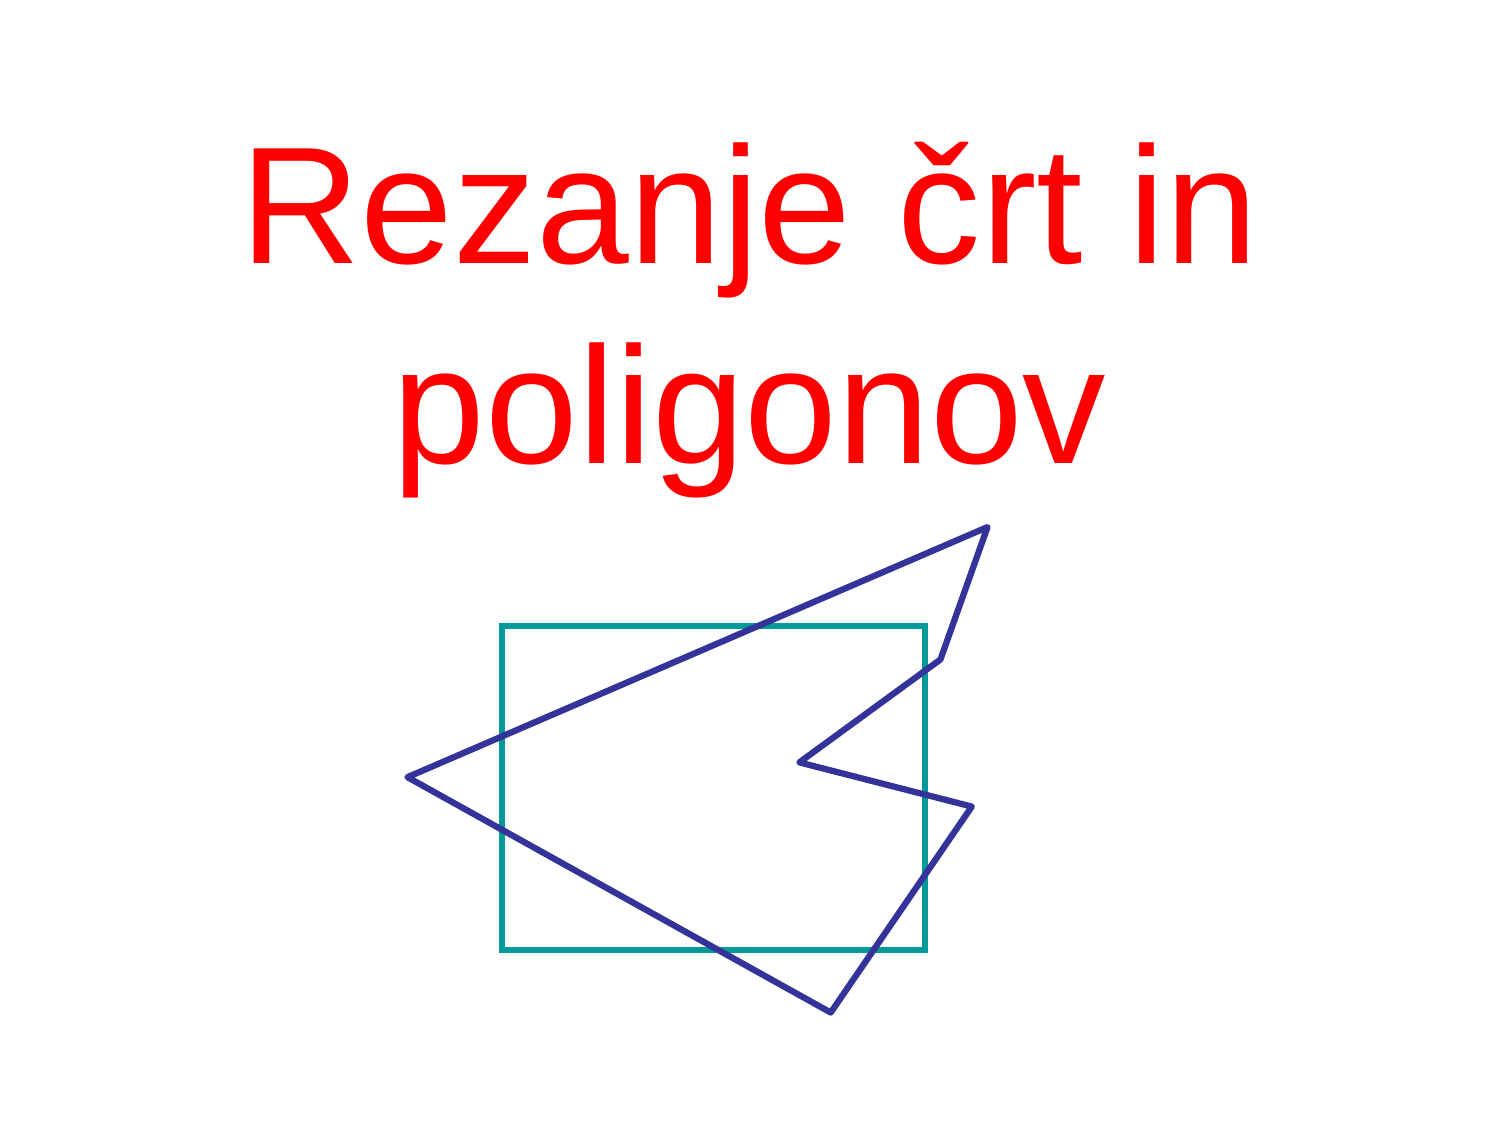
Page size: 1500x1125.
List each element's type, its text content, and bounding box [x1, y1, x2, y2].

title Rezanje črt in poligonov [112, 88, 1388, 505]
